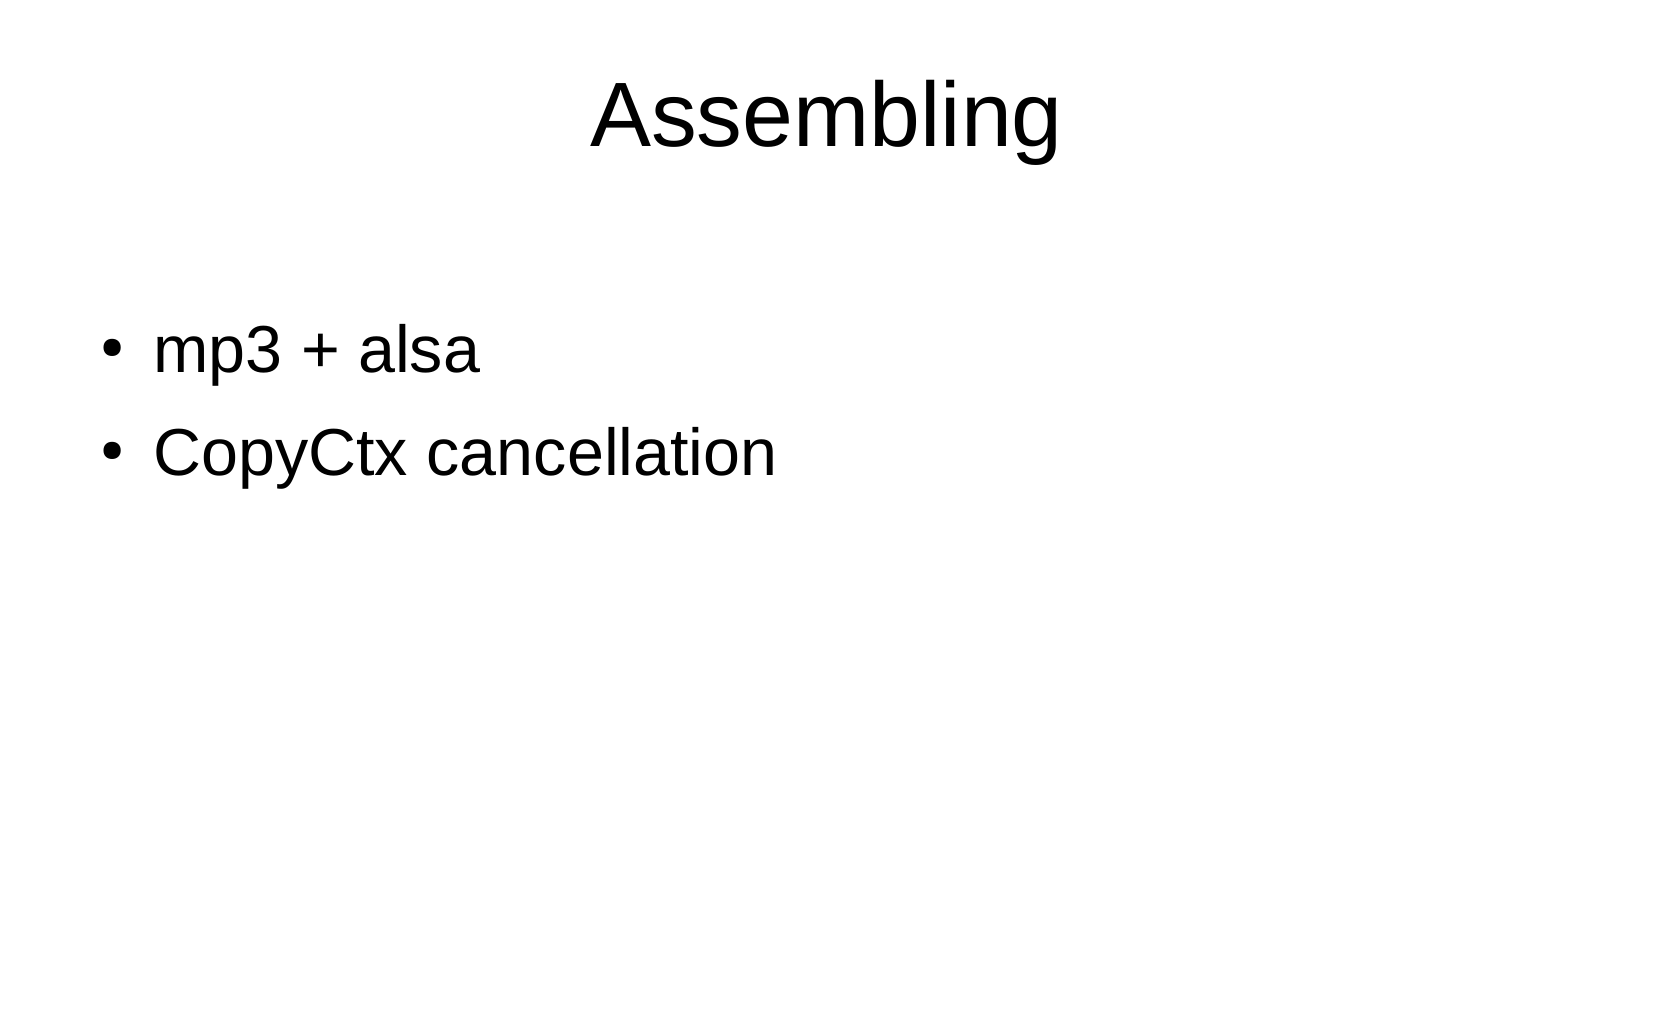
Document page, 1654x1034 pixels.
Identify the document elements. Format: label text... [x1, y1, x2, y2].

title Assembling [82, 36, 1571, 193]
list mp3 + alsa CopyCtx cancellation [82, 311, 1571, 852]
